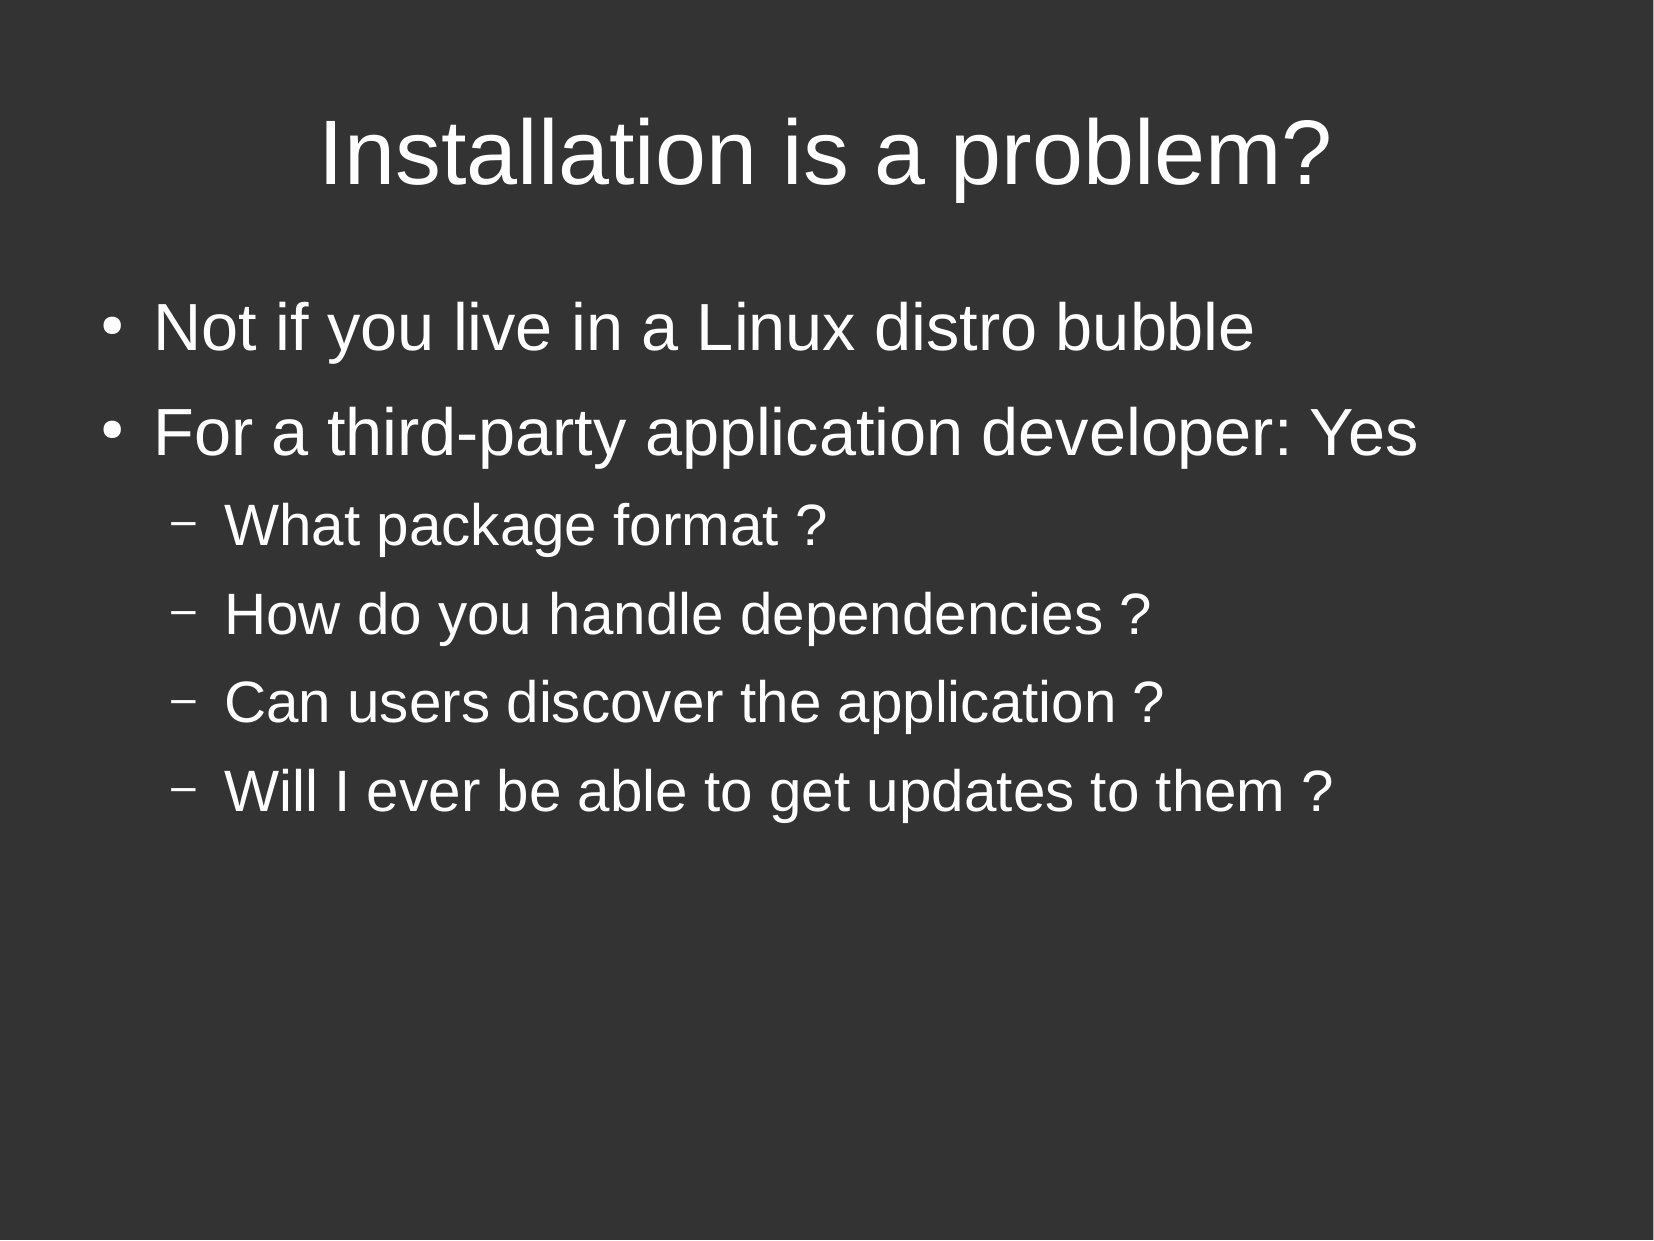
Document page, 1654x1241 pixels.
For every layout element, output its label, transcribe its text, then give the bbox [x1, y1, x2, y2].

title Installation is a problem? [82, 49, 1571, 257]
list Not if you live in a Linux distro bubble For a third-party application developer: Yes What package format ? How do you handle dependencies ? Can users discover the application ? Will I ever be able to get updates to them ? [82, 290, 1571, 1010]
